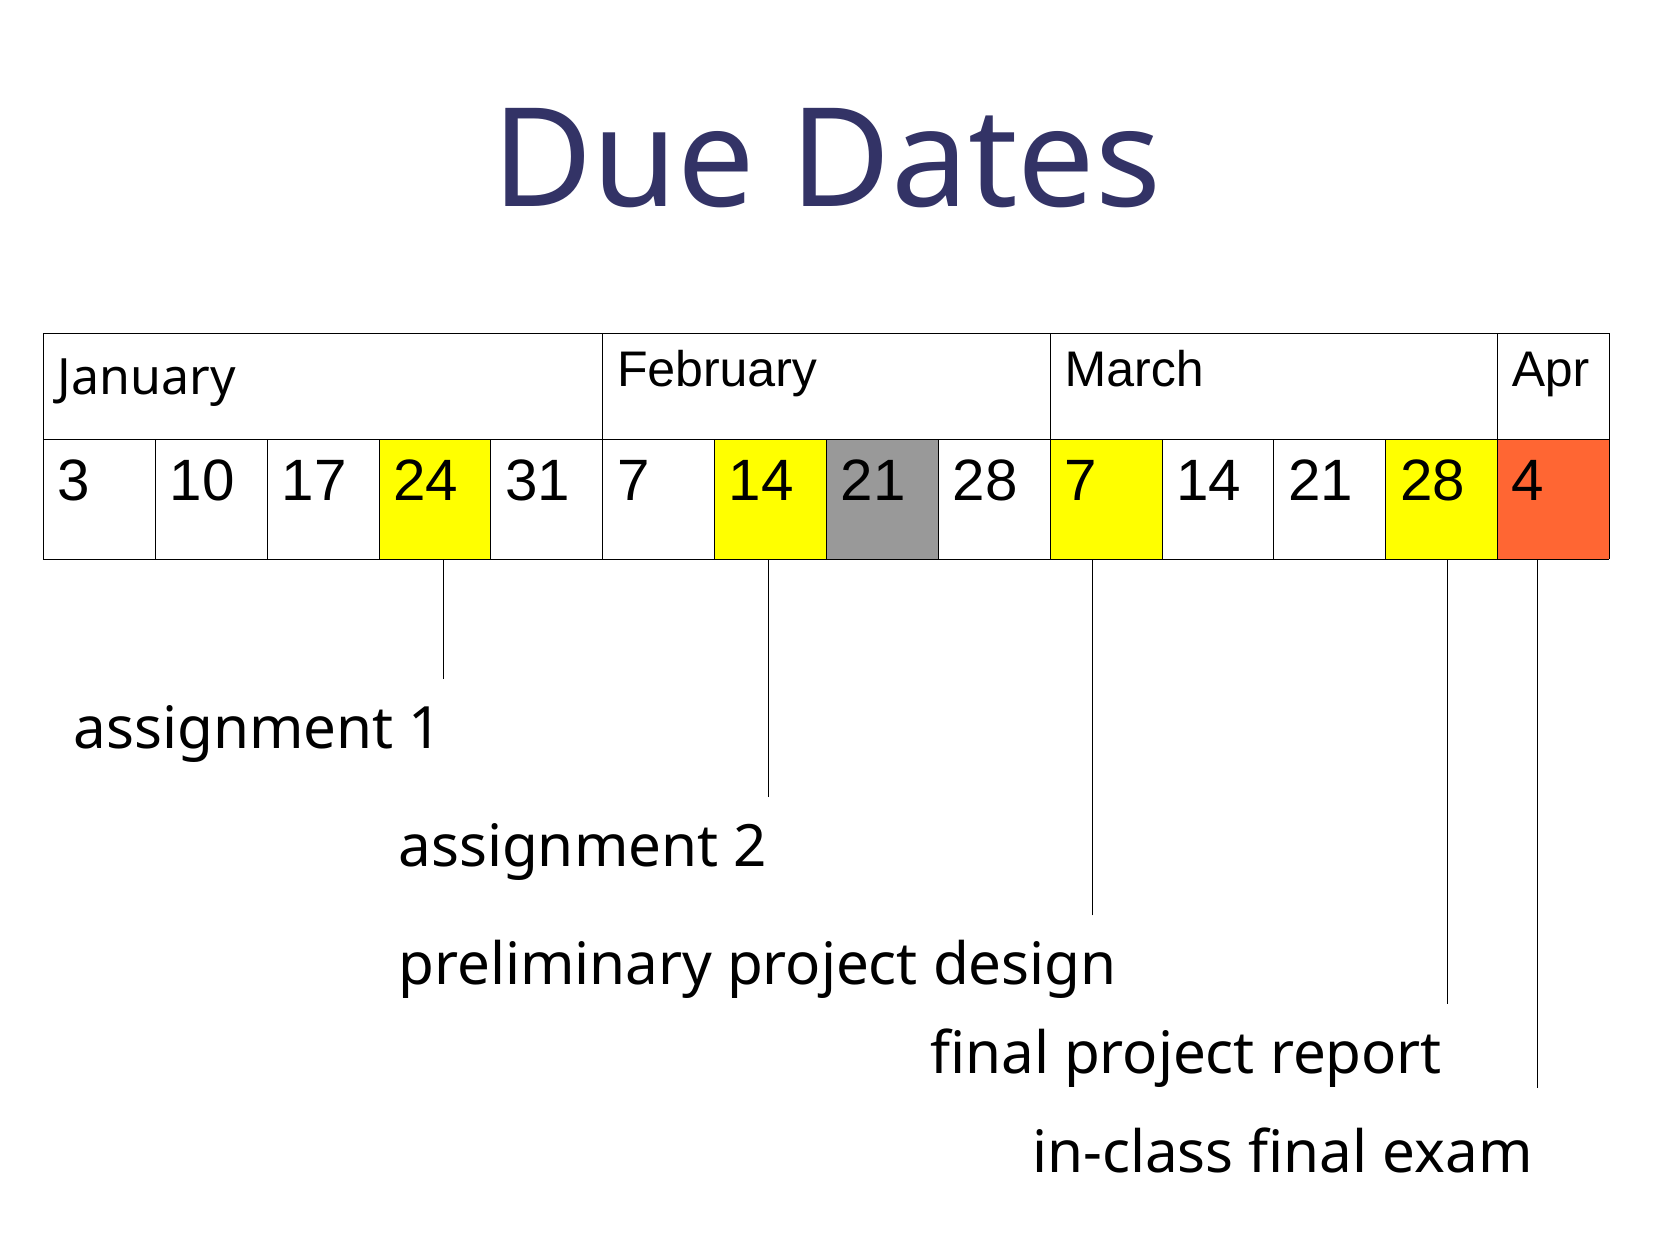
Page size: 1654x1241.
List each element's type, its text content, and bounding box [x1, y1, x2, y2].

table_cell 7 [1051, 440, 1162, 559]
table_cell 28 [939, 440, 1050, 559]
text_box preliminary project design [383, 915, 1181, 1001]
table_cell 3 [44, 440, 155, 559]
table_cell 7 [603, 440, 714, 559]
text_box assignment 2 [383, 797, 807, 883]
table_cell 4 [1498, 440, 1609, 559]
table_header Apr [1498, 334, 1609, 439]
table_cell 14 [715, 440, 826, 559]
table_cell 14 [1163, 440, 1273, 559]
table_cell 24 [380, 440, 490, 559]
title Due Dates [82, 56, 1571, 250]
text_box in-class final exam [1017, 1103, 1595, 1211]
table_header March [1051, 334, 1497, 439]
table_cell 10 [156, 440, 267, 559]
text_box assignment 1 [59, 679, 482, 765]
table_cell 17 [268, 440, 379, 559]
table_cell 28 [1386, 440, 1497, 559]
table_header January [44, 334, 602, 439]
table_cell 21 [1274, 440, 1385, 559]
table_cell 21 [827, 440, 938, 559]
table_header February [603, 334, 1050, 439]
table_cell 31 [491, 440, 602, 559]
text_box final project report [915, 1003, 1494, 1090]
